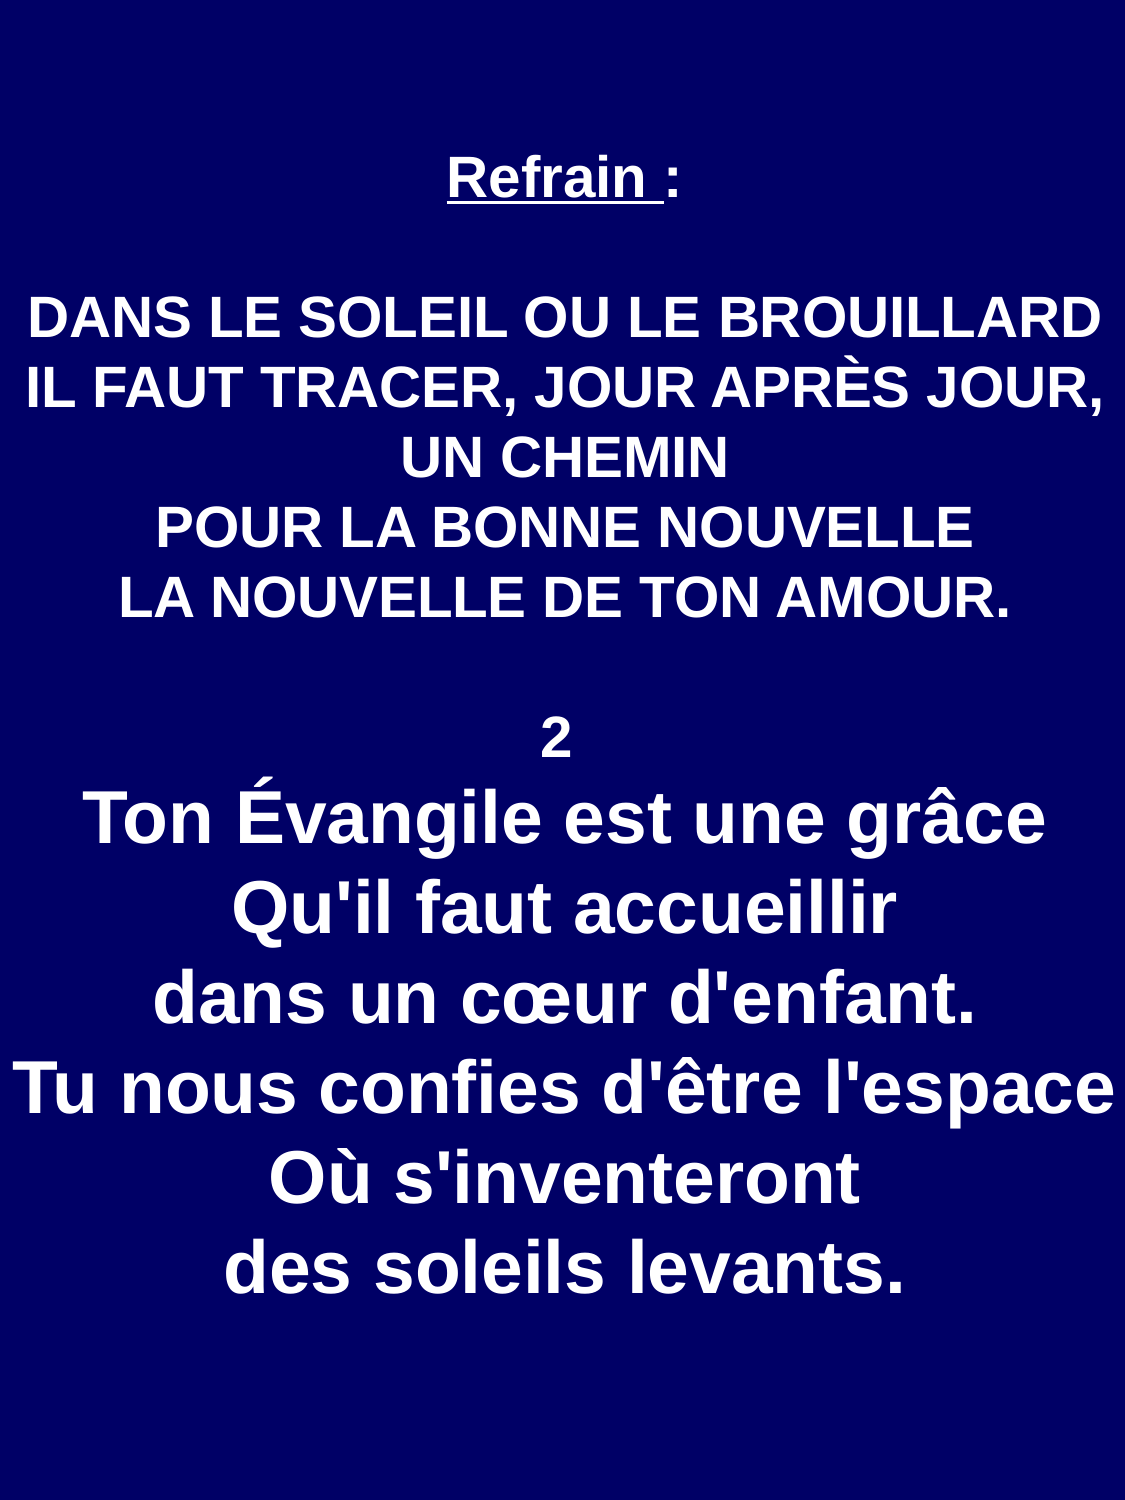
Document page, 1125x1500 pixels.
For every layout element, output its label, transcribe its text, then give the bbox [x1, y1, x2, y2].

text_box Refrain : DANS LE SOLEIL OU LE BROUILLARD IL FAUT TRACER, JOUR APRÈS JOUR, UN CHEMIN POUR LA BONNE NOUVELLE LA NOUVELLE DE TON AMOUR. 2 Ton Évangile est une grâce Qu'il faut accueillir dans un cœur d'enfant. Tu nous confies d'être l'espace Où s'inventeront des soleils levants. [18, 131, 1112, 1246]
